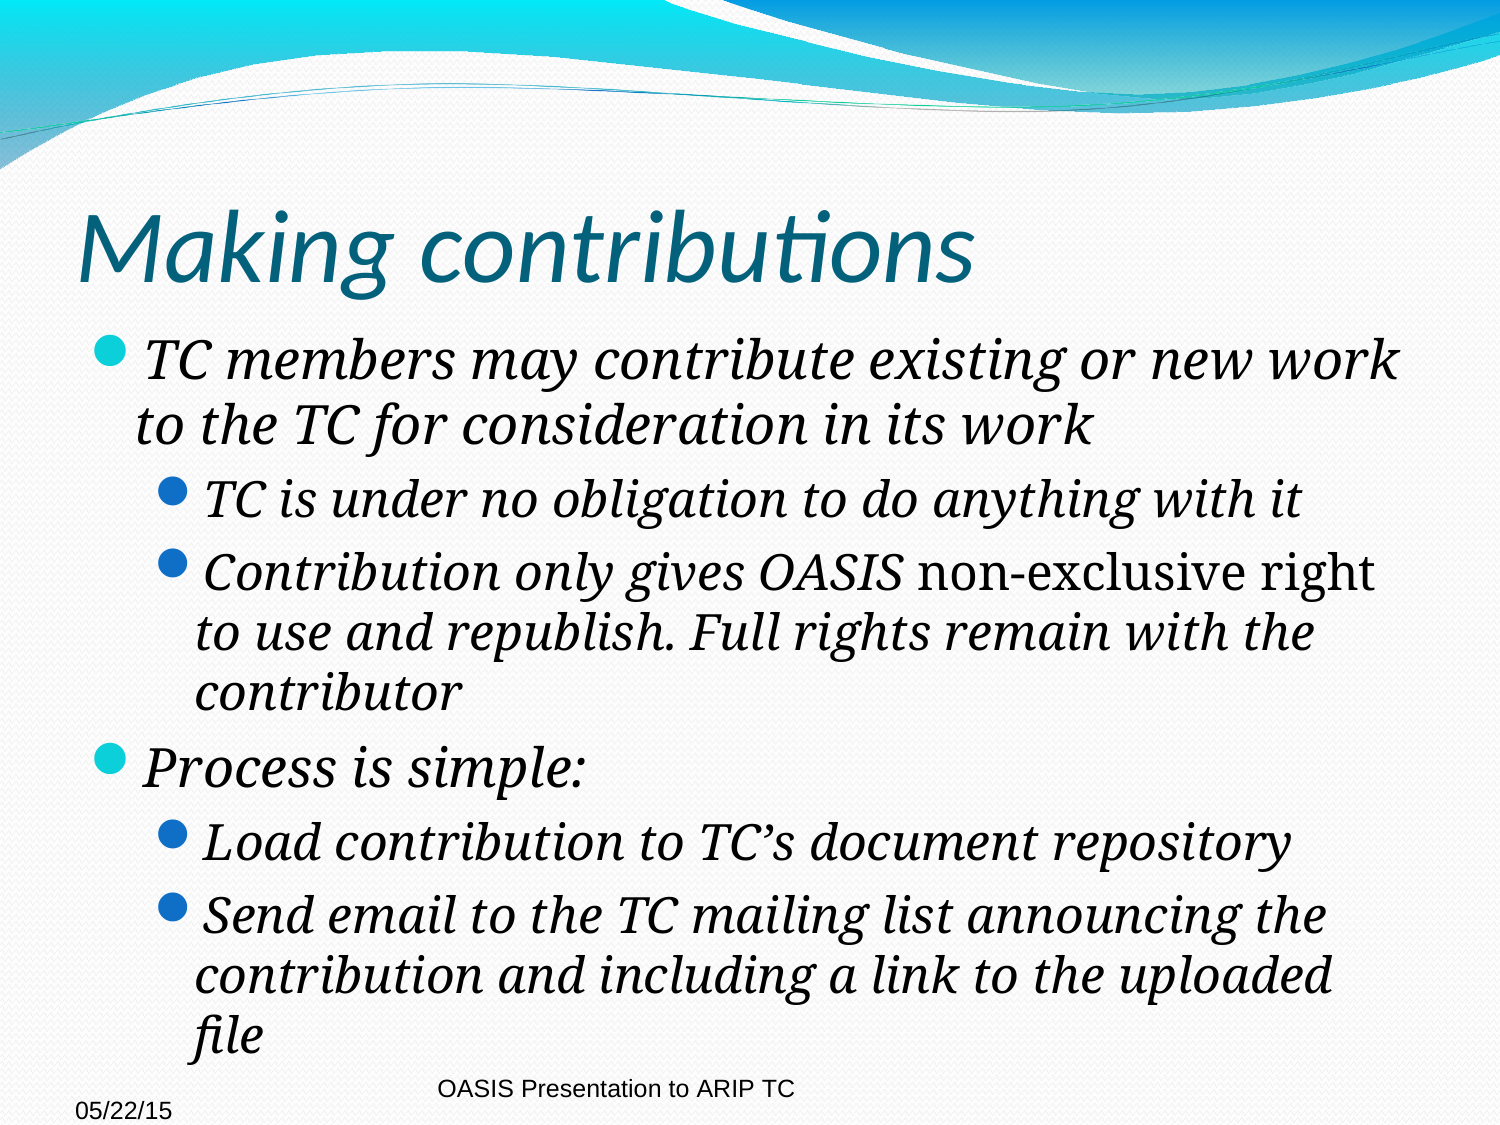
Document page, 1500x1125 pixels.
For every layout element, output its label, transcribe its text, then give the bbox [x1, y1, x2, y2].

text_box Making contributions [75, 115, 1426, 304]
text_box OASIS Presentation to ARIP TC [437, 982, 988, 1103]
text_box 05/22/15 [75, 1087, 425, 1125]
picture [0, 0, 1500, 1125]
text_box TC members may contribute existing or new work to the TC for consideration in its work TC is under no obligation to do anything with it Contribution only gives OASIS non-exclusive right to use and republish. Full rights remain with the contributor Process is simple: Load contribution to TC’s document repository Send email to the TC mailing list announcing the contribution and including a link to the uploaded file [75, 317, 1426, 1038]
